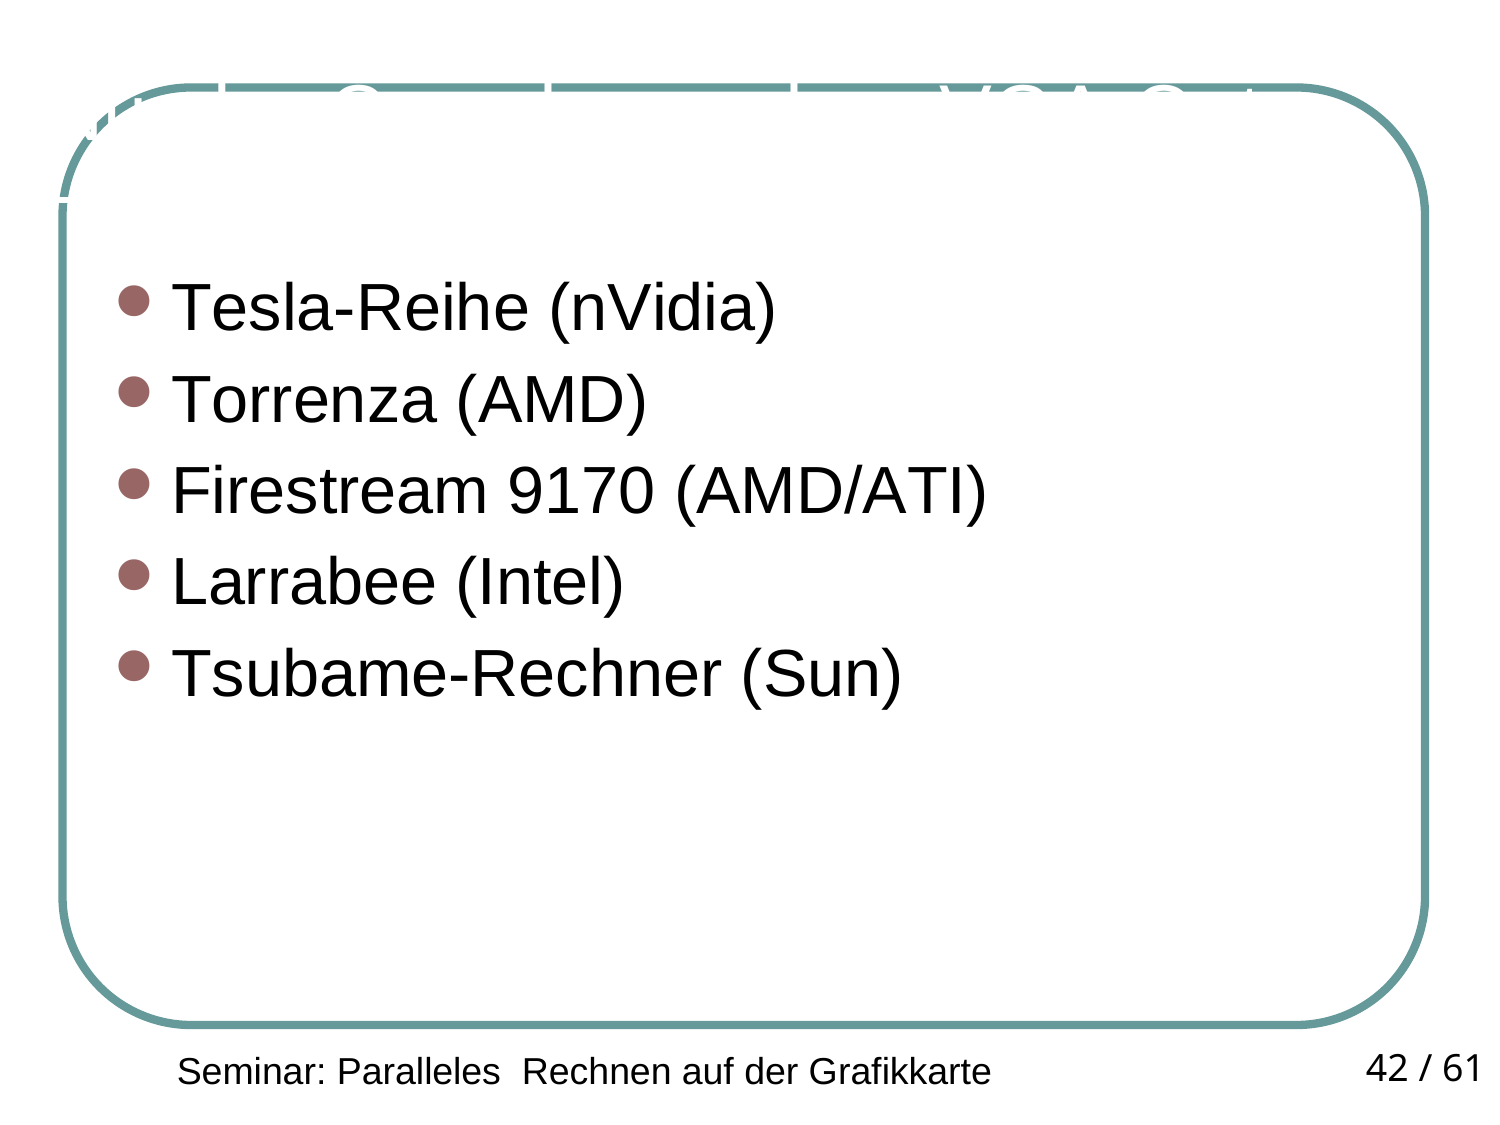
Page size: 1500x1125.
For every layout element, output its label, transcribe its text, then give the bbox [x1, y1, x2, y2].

list Tesla-Reihe (nVidia) Torrenza (AMD) Firestream 9170 (AMD/ATI) Larrabee (Intel) Tsubame-Rechner (Sun) [99, 262, 1401, 988]
title NumberCruncher – ohne VGA-Out [31, 37, 1477, 188]
